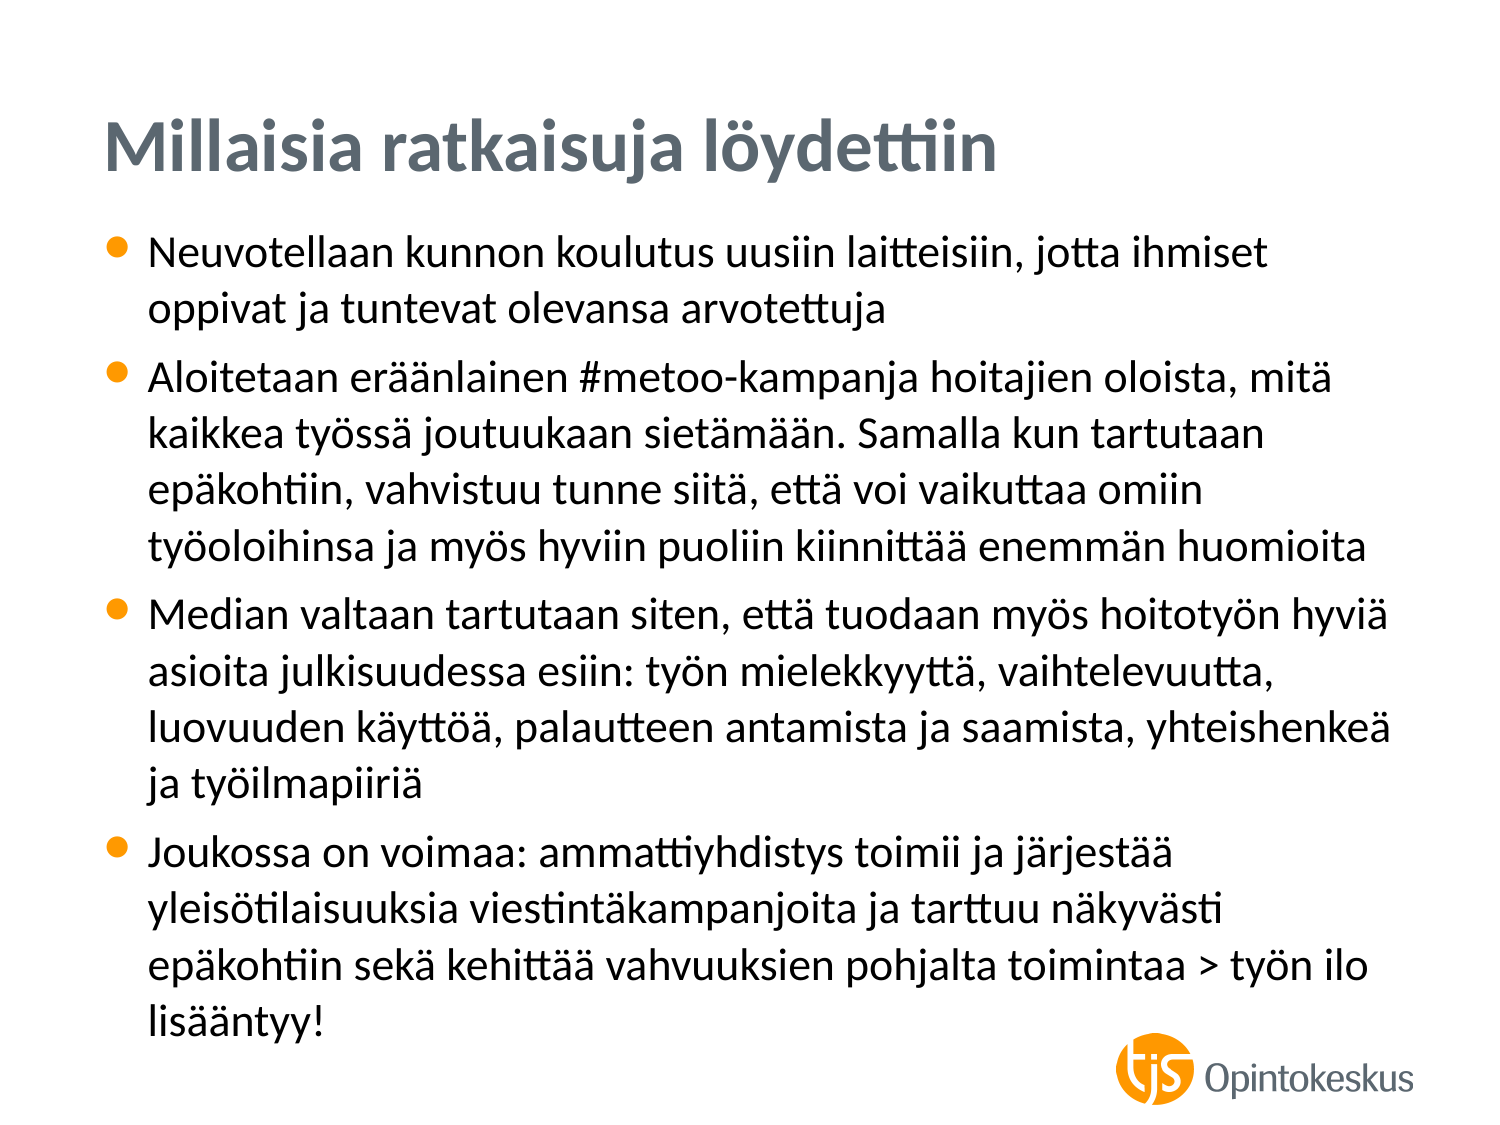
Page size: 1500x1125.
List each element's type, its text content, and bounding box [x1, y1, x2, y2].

title Millaisia ratkaisuja löydettiin [88, 88, 1412, 266]
list Neuvotellaan kunnon koulutus uusiin laitteisiin, jotta ihmiset oppivat ja tuntevat olevansa arvotettuja Aloitetaan eräänlainen #metoo-kampanja hoitajien oloista, mitä kaikkea työssä joutuukaan sietämään. Samalla kun tartutaan epäkohtiin, vahvistuu tunne siitä, että voi vaikuttaa omiin työoloihinsa ja myös hyviin puoliin kiinnittää enemmän huomioita Median valtaan tartutaan siten, että tuodaan myös hoitotyön hyviä asioita julkisuudessa esiin: työn mielekkyyttä, vaihtelevuutta, luovuuden käyttöä, palautteen antamista ja saamista, yhteishenkeä ja työilmapiiriä Joukossa on voimaa: ammattiyhdistys toimii ja järjestää yleisötilaisuuksia viestintäkampanjoita ja tarttuu näkyvästi epäkohtiin sekä kehittää vahvuuksien pohjalta toimintaa > työn ilo lisääntyy! [88, 266, 1412, 1004]
picture [1116, 1033, 1413, 1105]
